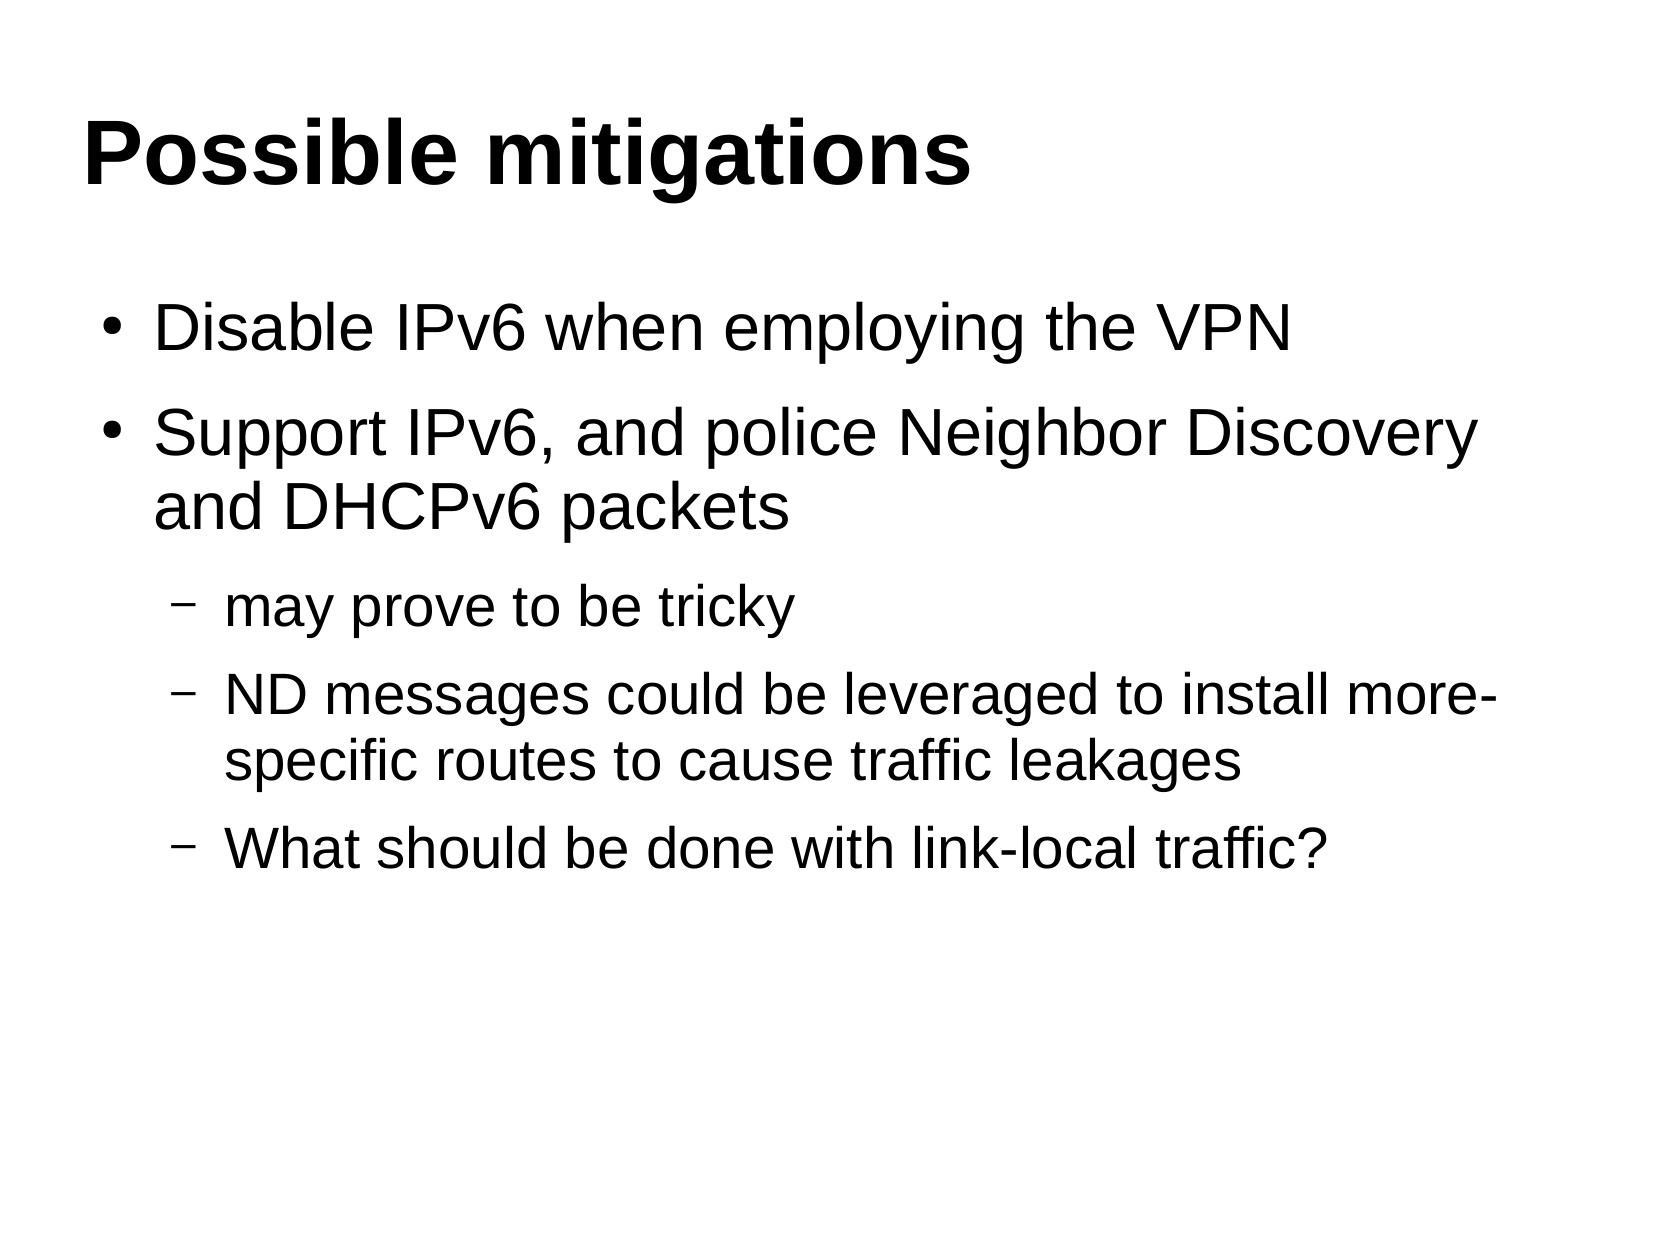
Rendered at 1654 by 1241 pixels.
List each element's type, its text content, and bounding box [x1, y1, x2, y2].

title Possible mitigations [82, 49, 1571, 257]
list Disable IPv6 when employing the VPN Support IPv6, and police Neighbor Discovery and DHCPv6 packets may prove to be tricky ND messages could be leveraged to install more-specific routes to cause traffic leakages What should be done with link-local traffic? [82, 290, 1538, 1010]
